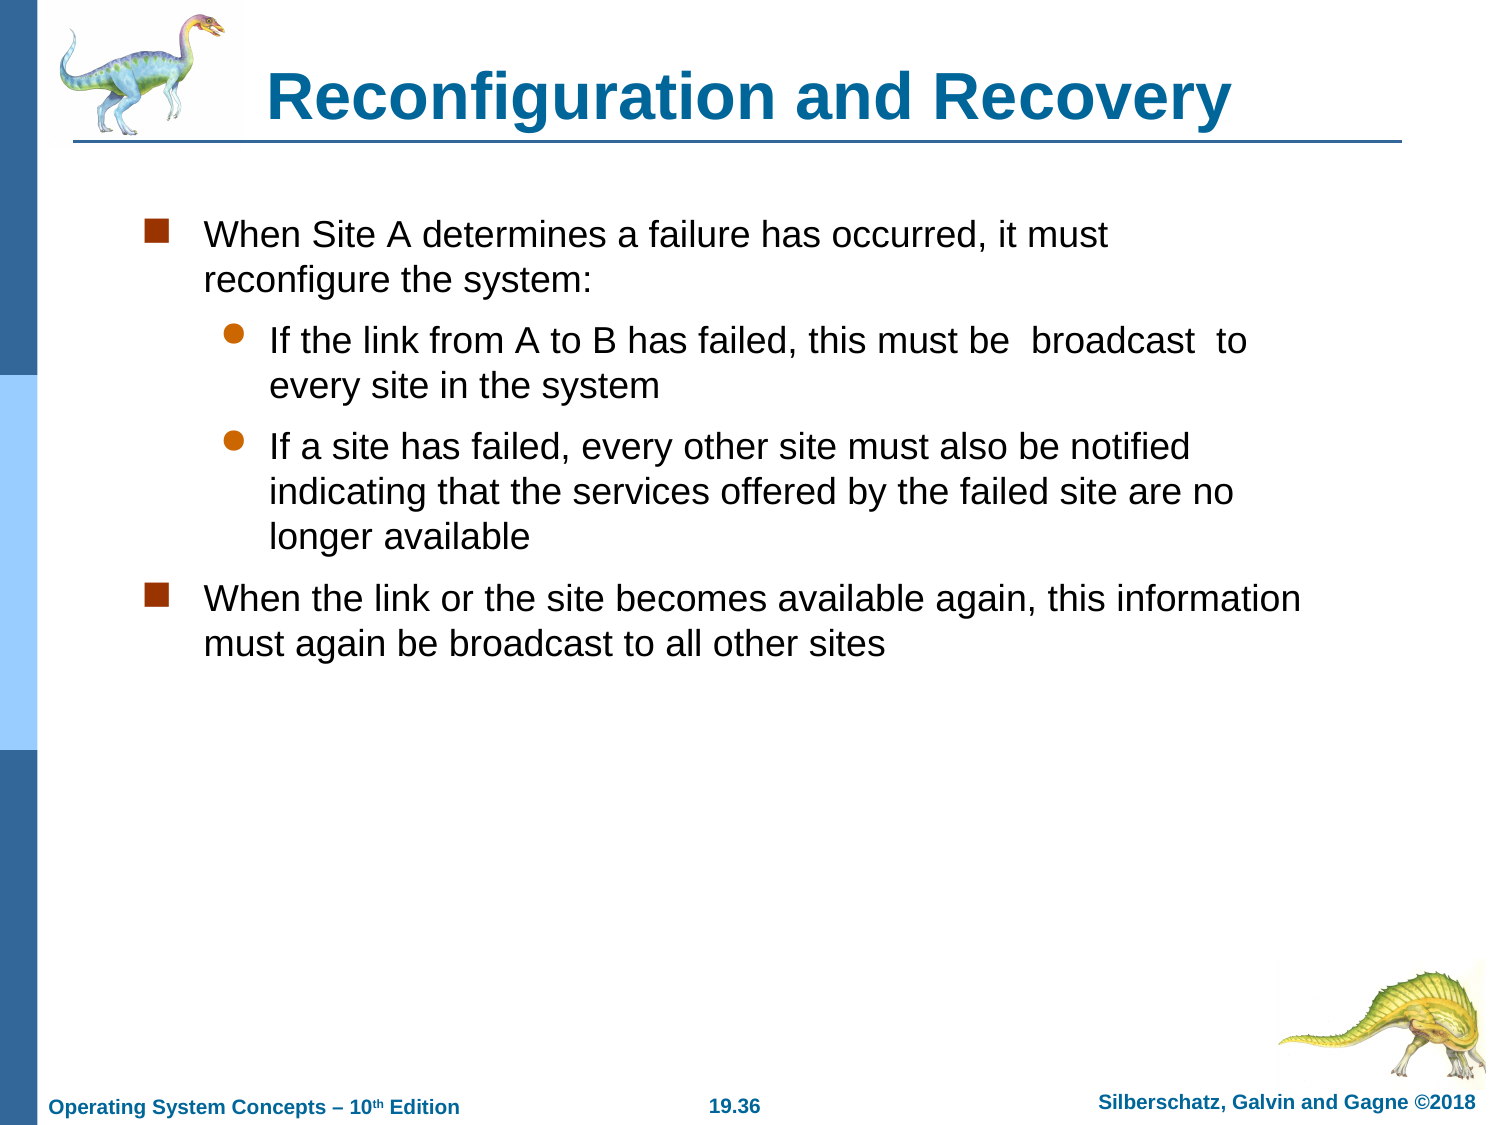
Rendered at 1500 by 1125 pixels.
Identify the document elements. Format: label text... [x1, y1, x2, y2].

picture [46, 0, 243, 149]
picture [1275, 959, 1486, 1090]
picture [1415, 1094, 1423, 1099]
list When Site A determines a failure has occurred, it must reconfigure the system: If the link from A to B has failed, this must be broadcast to every site in the system If a site has failed, every other site must also be notified indicating that the services offered by the failed site are no longer available When the link or the site becomes available again, this information must again be broadcast to all other sites [132, 202, 1318, 946]
title Reconfiguration and Recovery [75, 45, 1426, 141]
